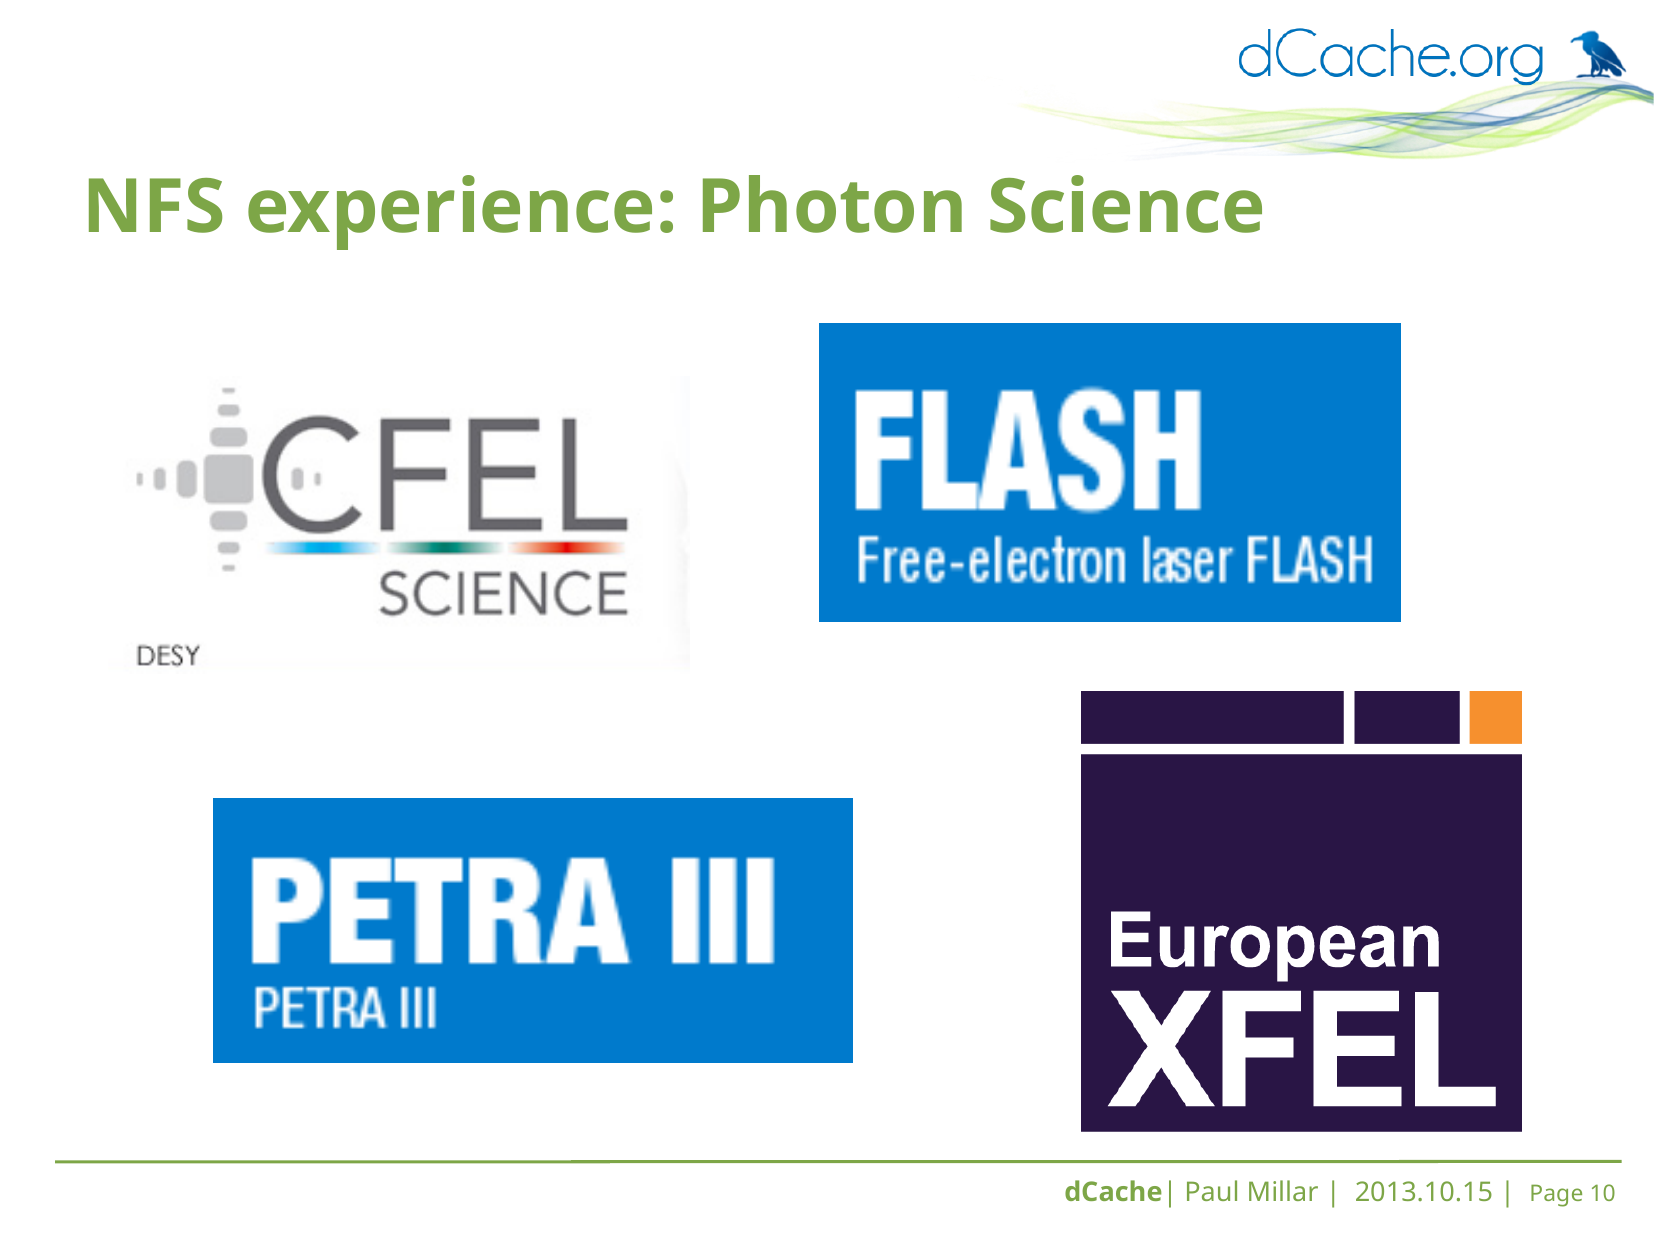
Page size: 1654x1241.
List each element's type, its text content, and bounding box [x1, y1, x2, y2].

picture [1081, 691, 1522, 1132]
picture [956, 16, 1654, 169]
picture [108, 376, 690, 674]
picture [213, 798, 853, 1063]
title NFS experience: Photon Science [82, 156, 1605, 251]
picture [819, 323, 1401, 622]
